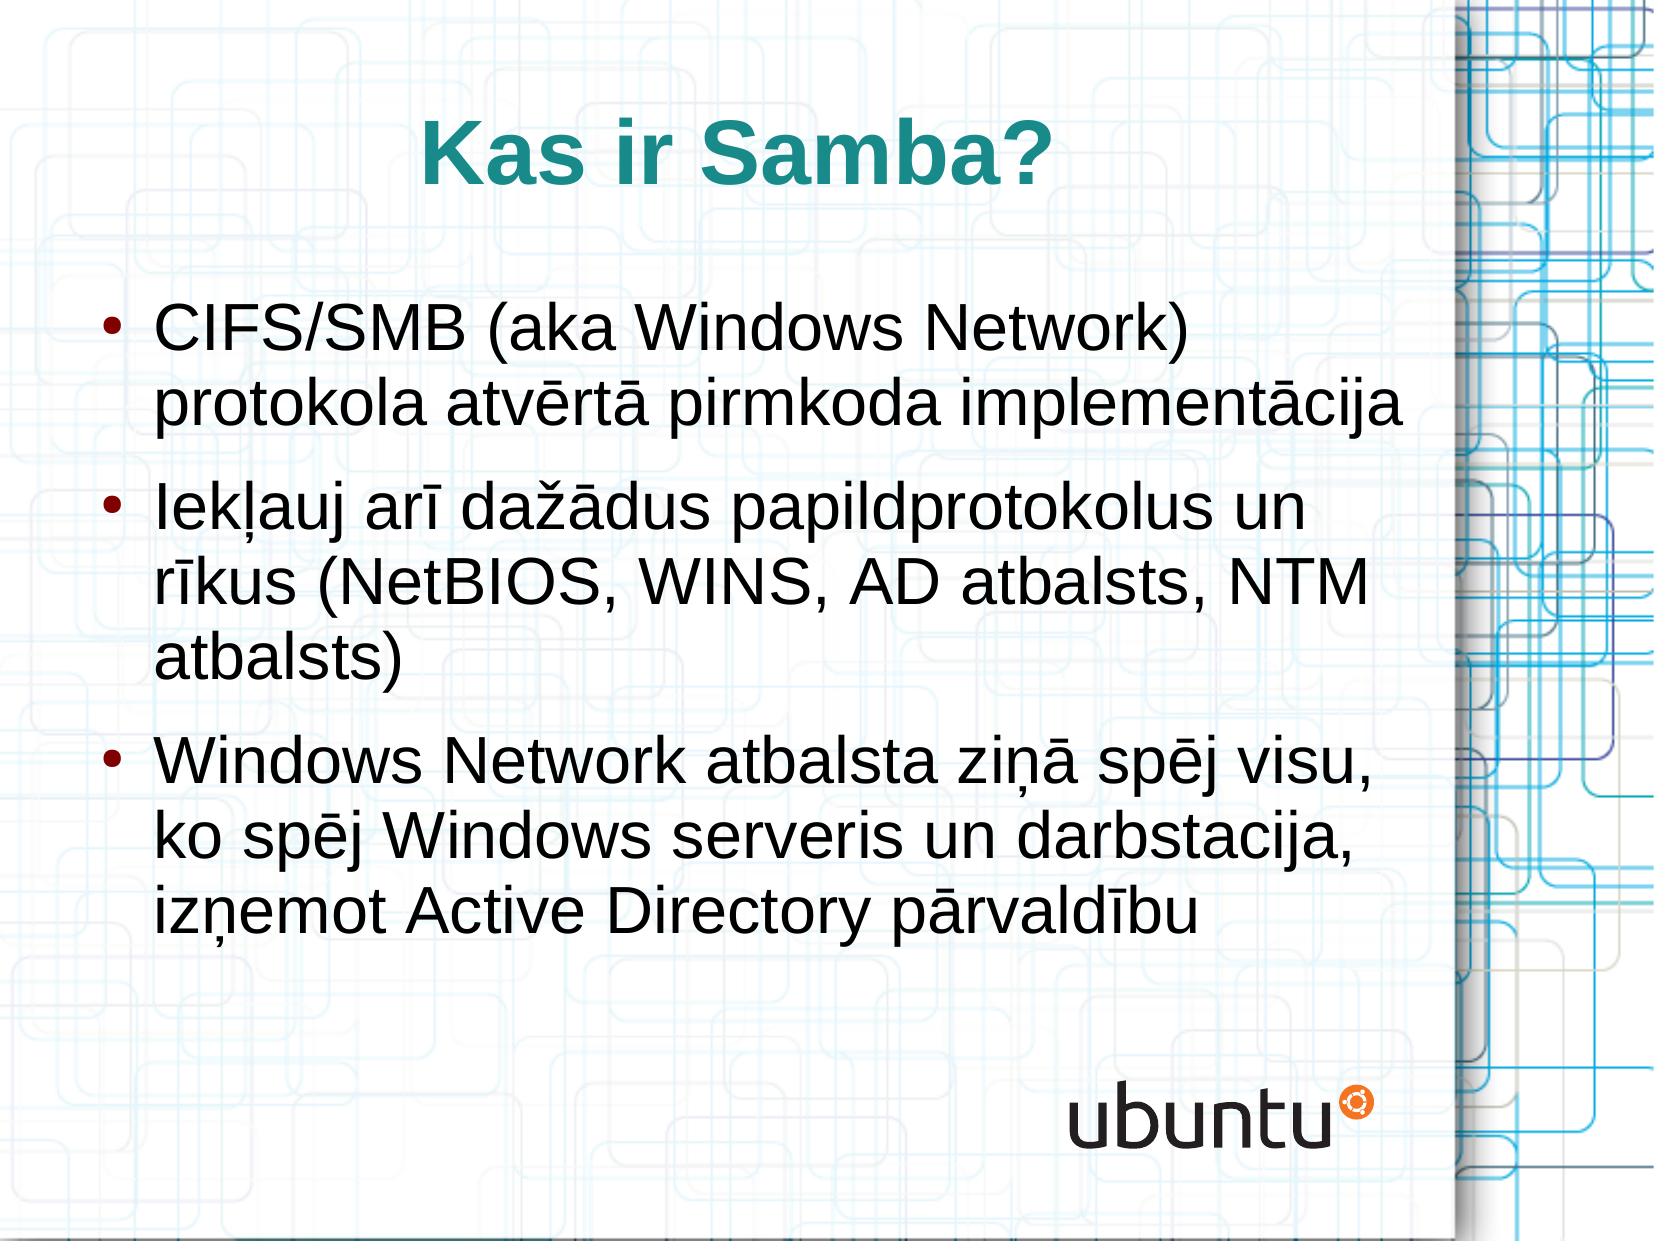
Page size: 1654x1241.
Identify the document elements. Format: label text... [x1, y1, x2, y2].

picture [0, 0, 1654, 1241]
list CIFS/SMB (aka Windows Network) protokola atvērtā pirmkoda implementācija Iekļauj arī dažādus papildprotokolus un rīkus (NetBIOS, WINS, AD atbalsts, NTM atbalsts) Windows Network atbalsta ziņā spēj visu, ko spēj Windows serveris un darbstacija, izņemot Active Directory pārvaldību [82, 290, 1418, 1241]
title Kas ir Samba? [59, 49, 1418, 257]
